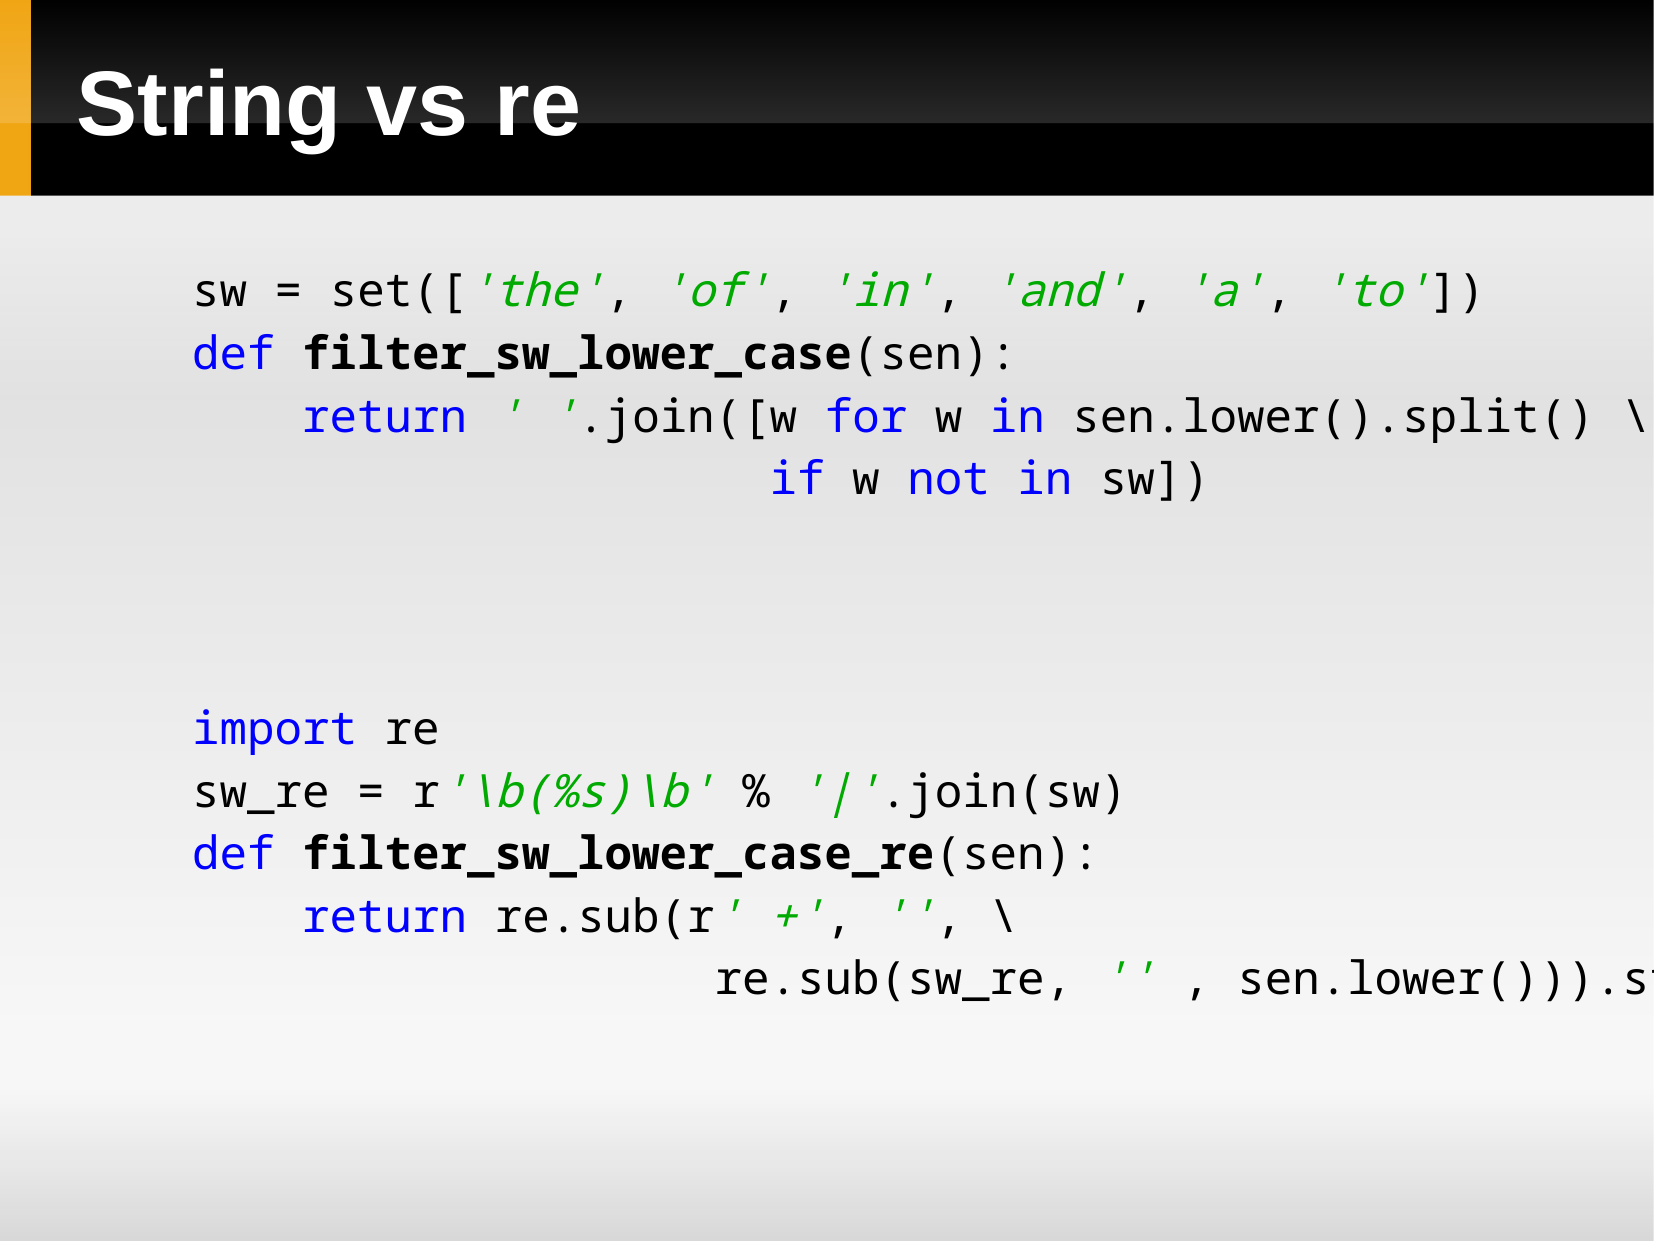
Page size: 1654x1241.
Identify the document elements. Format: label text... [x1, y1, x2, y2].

picture [0, 0, 1654, 1241]
title String vs re [76, 7, 1565, 200]
text_box sw = set(['the', 'of', 'in', 'and', 'a', 'to']) def filter_sw_lower_case(sen): return ' '.join([w for w in sen.lower().split() \ if w not in sw]) import re sw_re = r'\b(%s)\b' % '|'.join(sw) def filter_sw_lower_case_re(sen): return re.sub(r' +', '', \ re.sub(sw_re, '' , sen.lower())).strip() [177, 250, 1309, 958]
